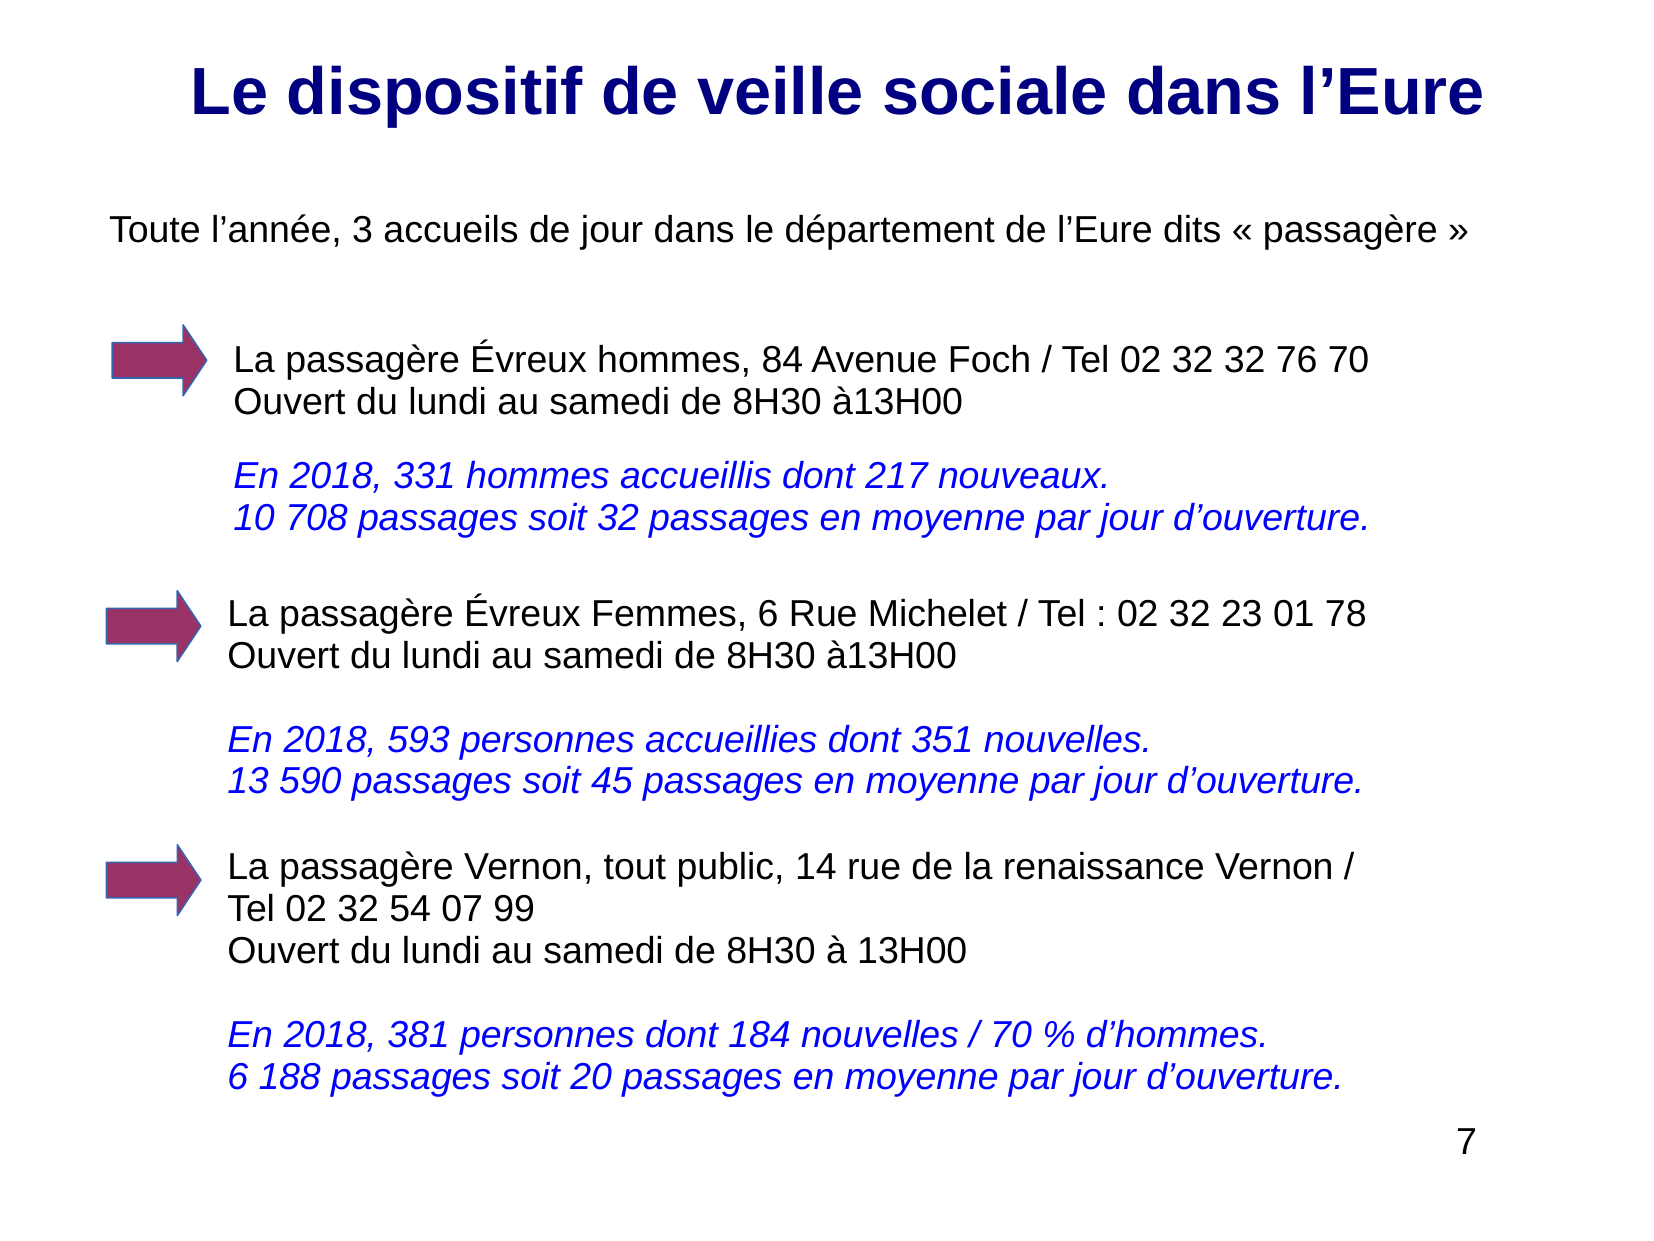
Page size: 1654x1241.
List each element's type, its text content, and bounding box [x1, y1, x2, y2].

text_box <numéro> [1441, 944, 1642, 1170]
text_box [106, 844, 201, 916]
text_box Toute l’année, 3 accueils de jour dans le département de l’Eure dits « passagère » [94, 212, 1583, 343]
text_box [106, 590, 201, 662]
text_box La passagère Évreux Femmes, 6 Rue Michelet / Tel : 02 32 23 01 78 Ouvert du lundi au samedi de 8H30 à13H00 En 2018, 593 personnes accueillies dont 351 nouvelles. 13 590 passages soit 45 passages en moyenne par jour d’ouverture. [212, 584, 1501, 810]
text_box La passagère Évreux hommes, 84 Avenue Foch / Tel 02 32 32 76 70 Ouvert du lundi au samedi de 8H30 à13H00 En 2018, 331 hommes accueillis dont 217 nouveaux. 10 708 passages soit 32 passages en moyenne par jour d’ouverture. [218, 330, 1495, 546]
text_box La passagère Vernon, tout public, 14 rue de la renaissance Vernon / Tel 02 32 54 07 99 Ouvert du lundi au samedi de 8H30 à 13H00 En 2018, 381 personnes dont 184 nouvelles / 70 % d’hommes. 6 188 passages soit 20 passages en moyenne par jour d’ouverture. [212, 838, 1548, 1106]
text_box [112, 324, 207, 396]
text_box Le dispositif de veille sociale dans l’Eure [82, 52, 1595, 212]
